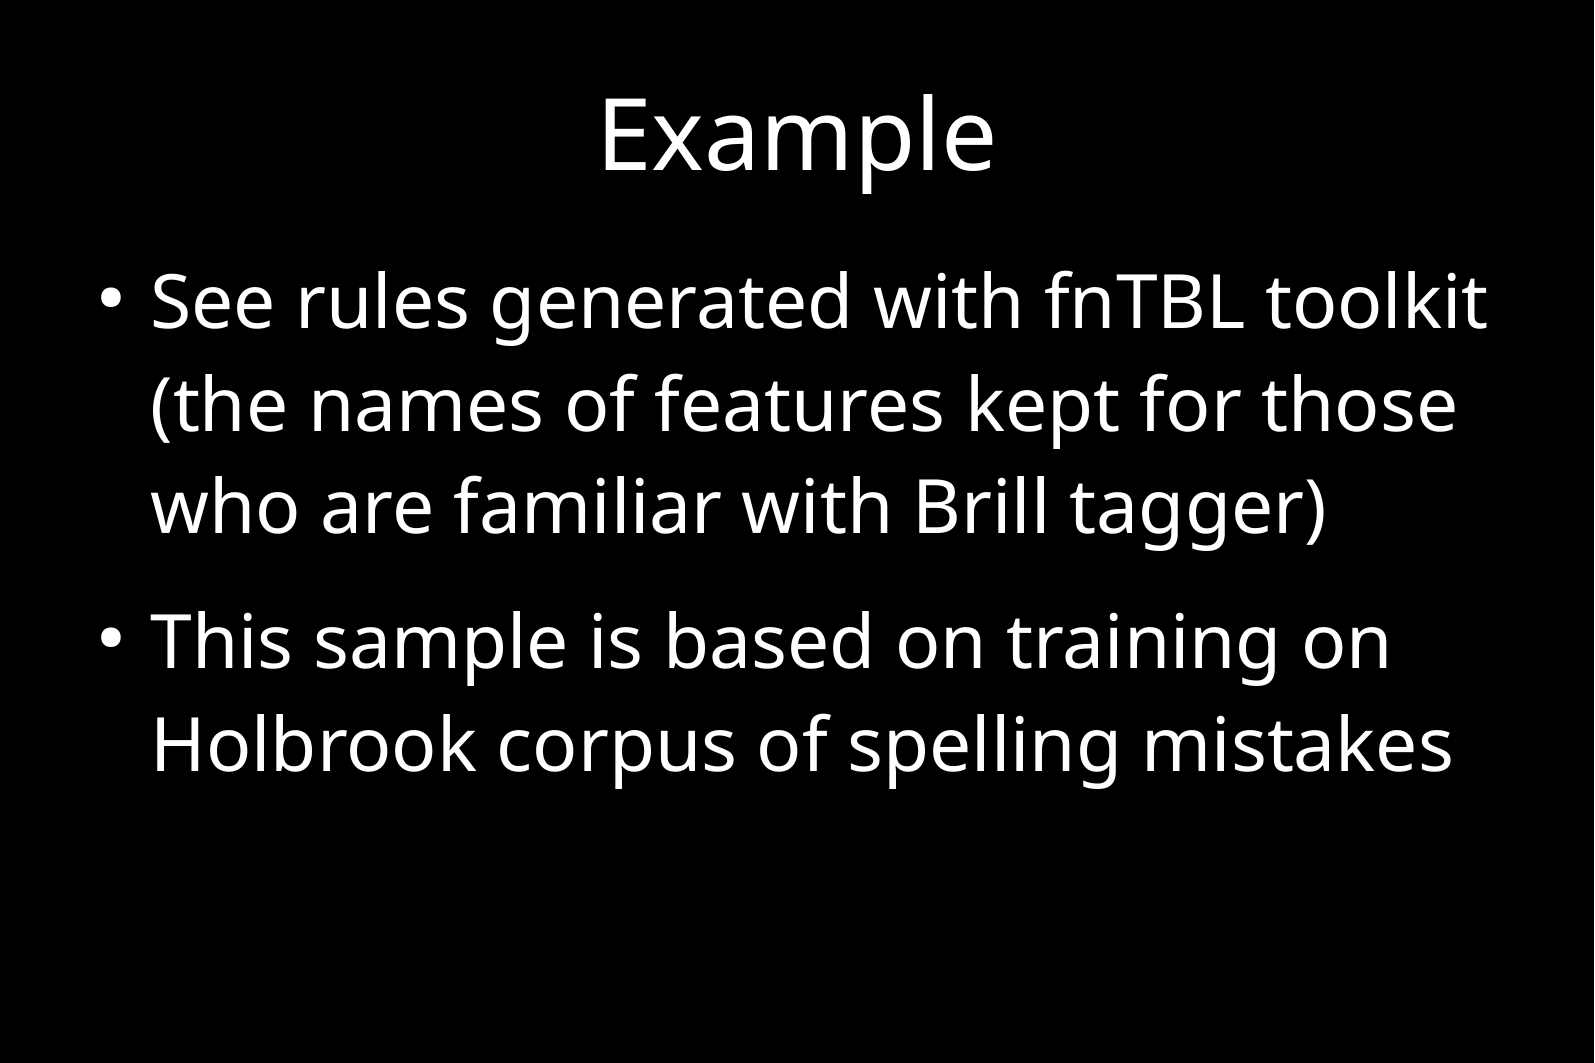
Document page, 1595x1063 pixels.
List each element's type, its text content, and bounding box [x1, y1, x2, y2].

title Example [79, 49, 1515, 213]
list See rules generated with fnTBL toolkit (the names of features kept for those who are familiar with Brill tagger) This sample is based on training on Holbrook corpus of spelling mistakes [79, 248, 1515, 936]
